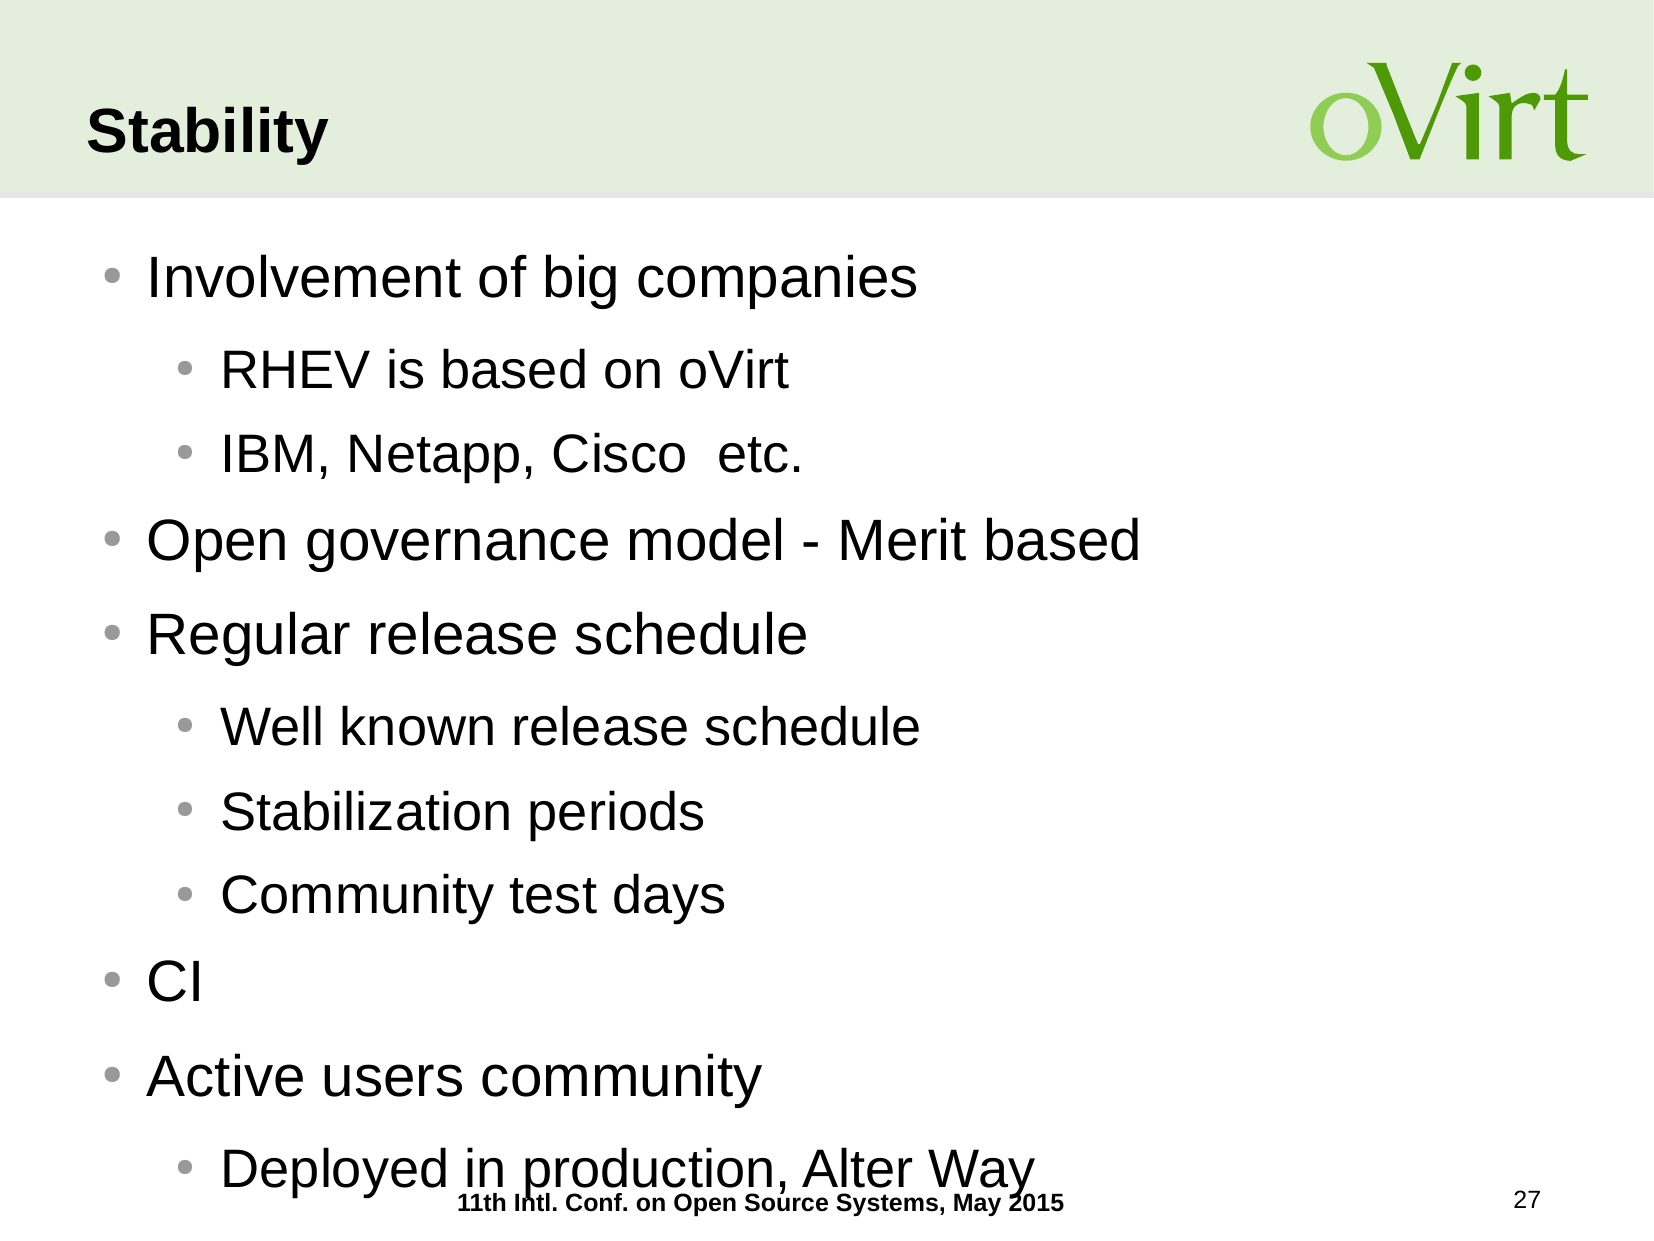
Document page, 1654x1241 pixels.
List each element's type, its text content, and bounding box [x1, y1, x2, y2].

list Involvement of big companies RHEV is based on oVirt IBM, Netapp, Cisco etc. Open governance model - Merit based Regular release schedule Well known release schedule Stabilization periods Community test days CI Active users community Deployed in production, Alter Way [86, 244, 1576, 1199]
title Stability [86, 36, 1307, 225]
